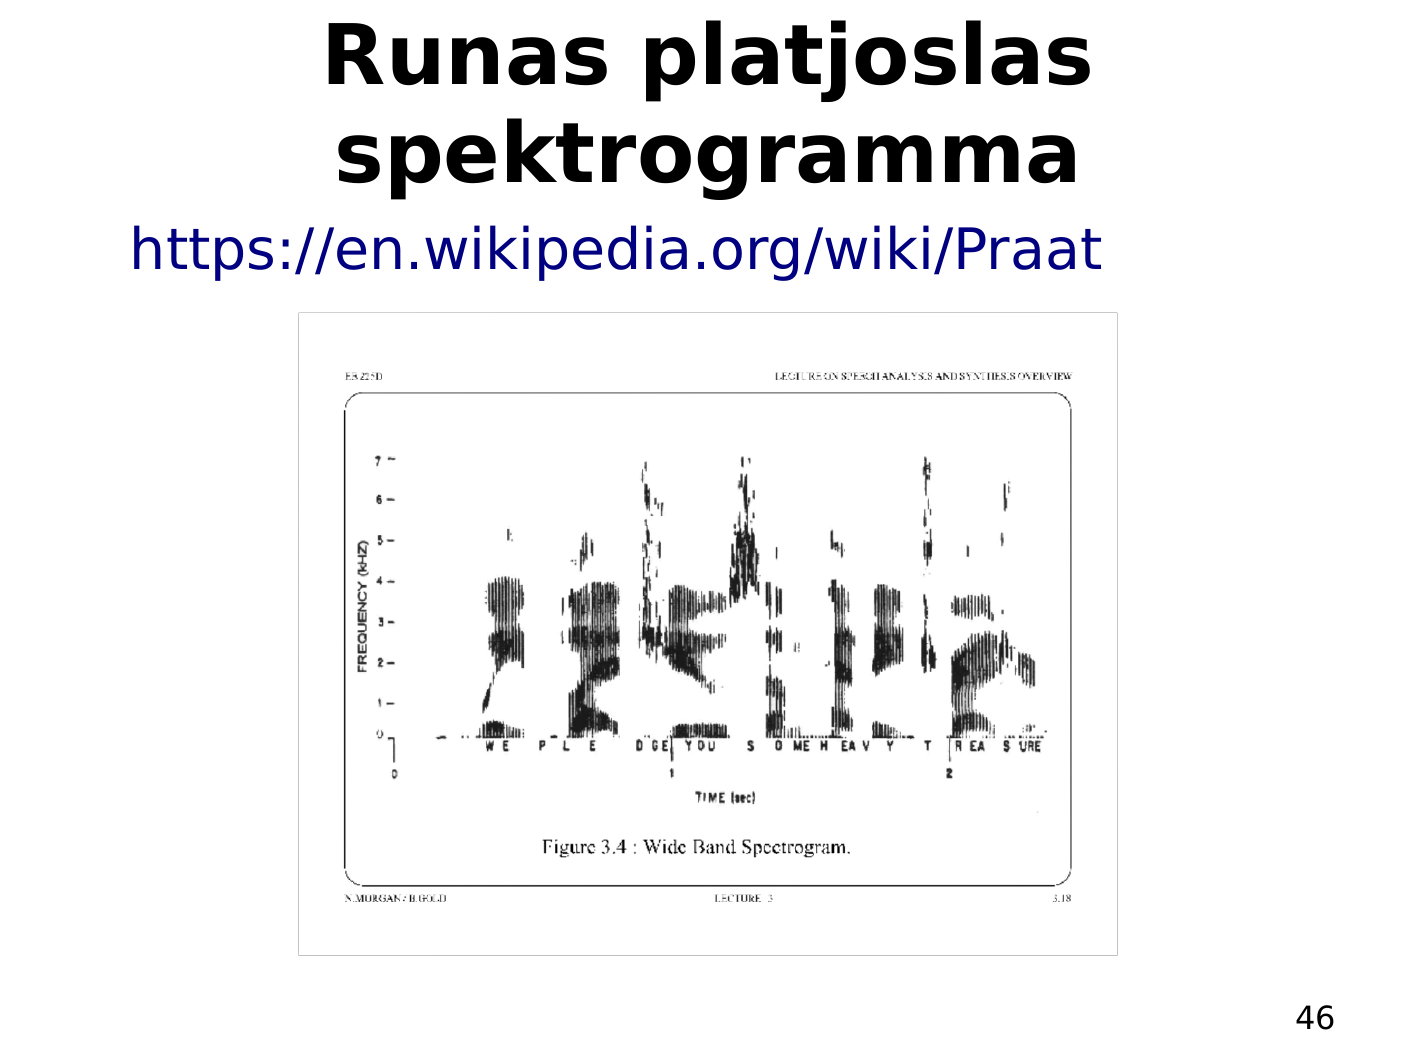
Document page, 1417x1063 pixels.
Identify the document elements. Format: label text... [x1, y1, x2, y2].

picture [253, 296, 1137, 975]
list https://en.wikipedia.org/wiki/Praat [59, 216, 1334, 296]
title Runas platjoslas spektrogramma [70, 7, 1346, 203]
